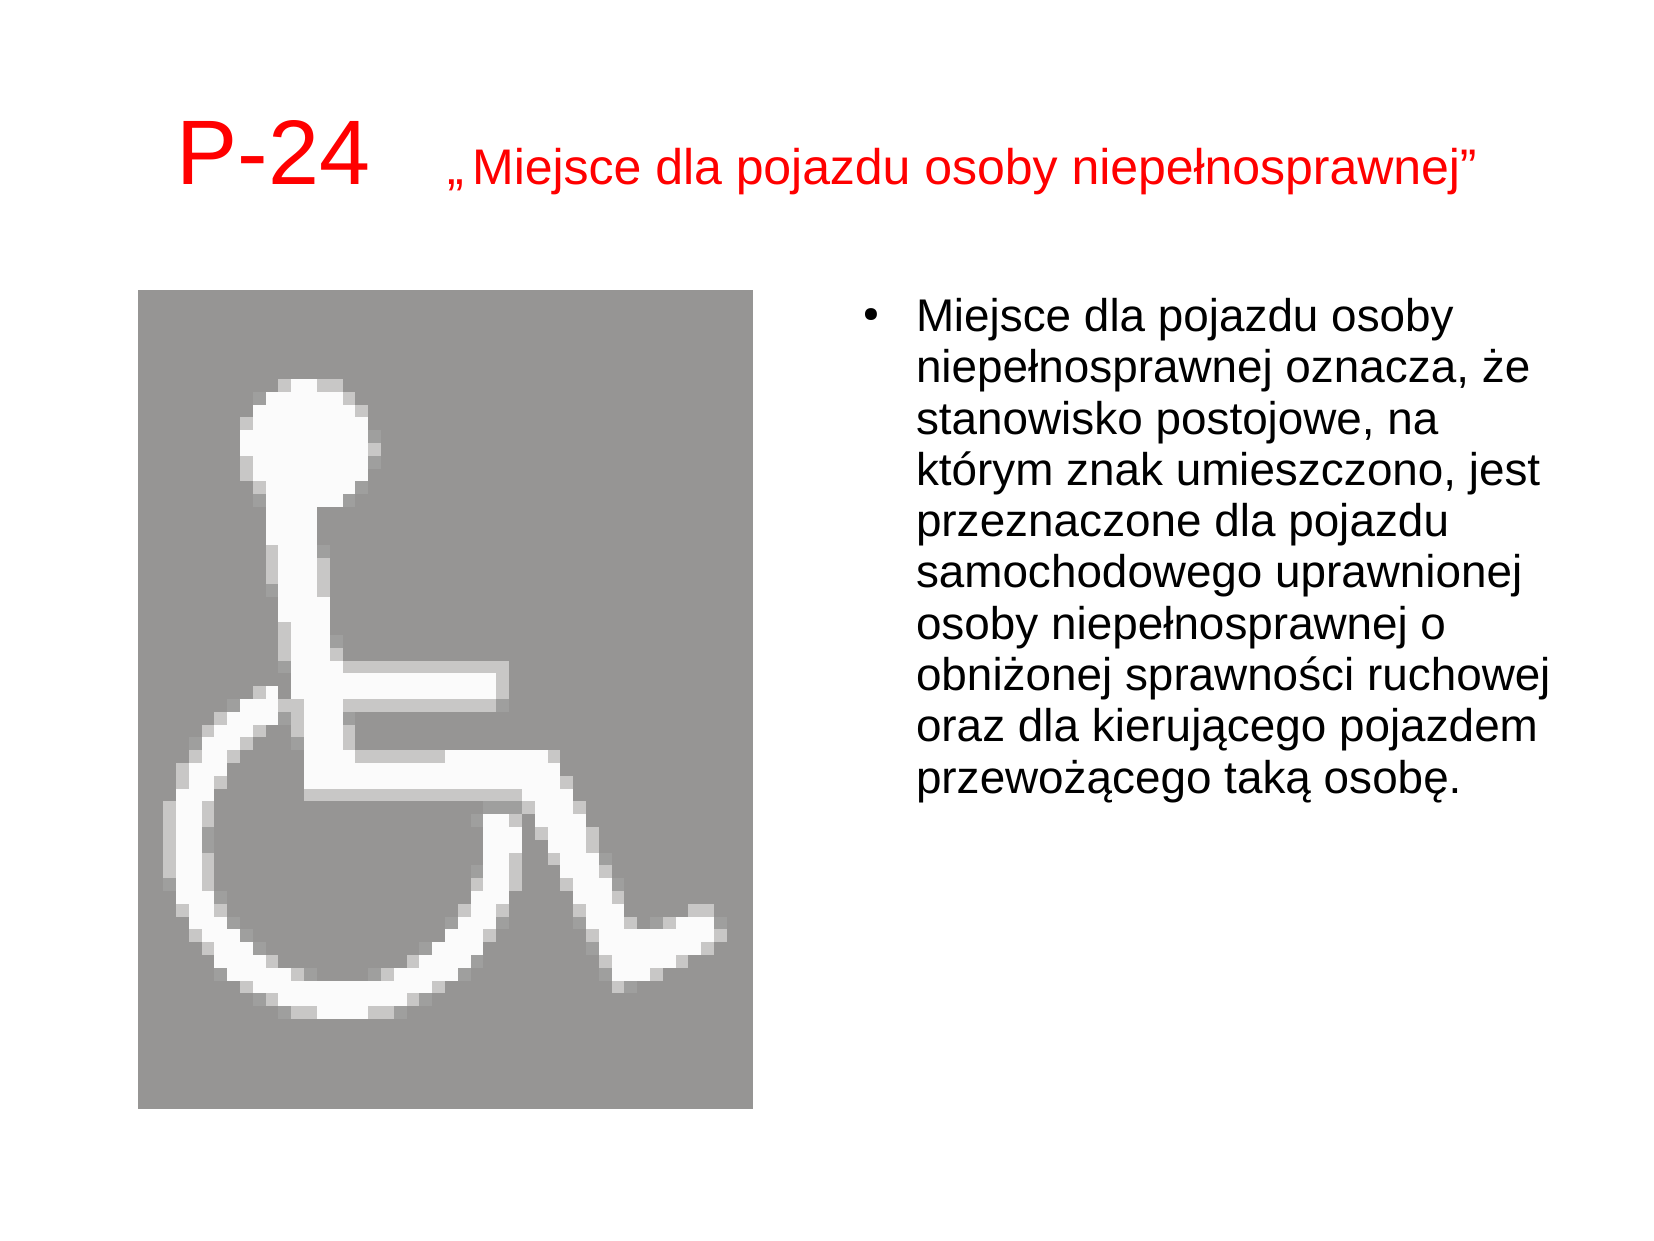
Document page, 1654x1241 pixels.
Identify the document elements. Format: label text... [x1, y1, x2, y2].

list Miejsce dla pojazdu osoby niepełnosprawnej oznacza, że stanowisko postojowe, na którym znak umieszczono, jest przeznaczone dla pojazdu samochodowego uprawnionej osoby niepełnosprawnej o obniżonej sprawności ruchowej oraz dla kierującego pojazdem przewożącego taką osobę. [845, 290, 1572, 1094]
title P-24 „ Miejsce dla pojazdu osoby niepełnosprawnej” [82, 56, 1571, 250]
picture [138, 290, 753, 1109]
